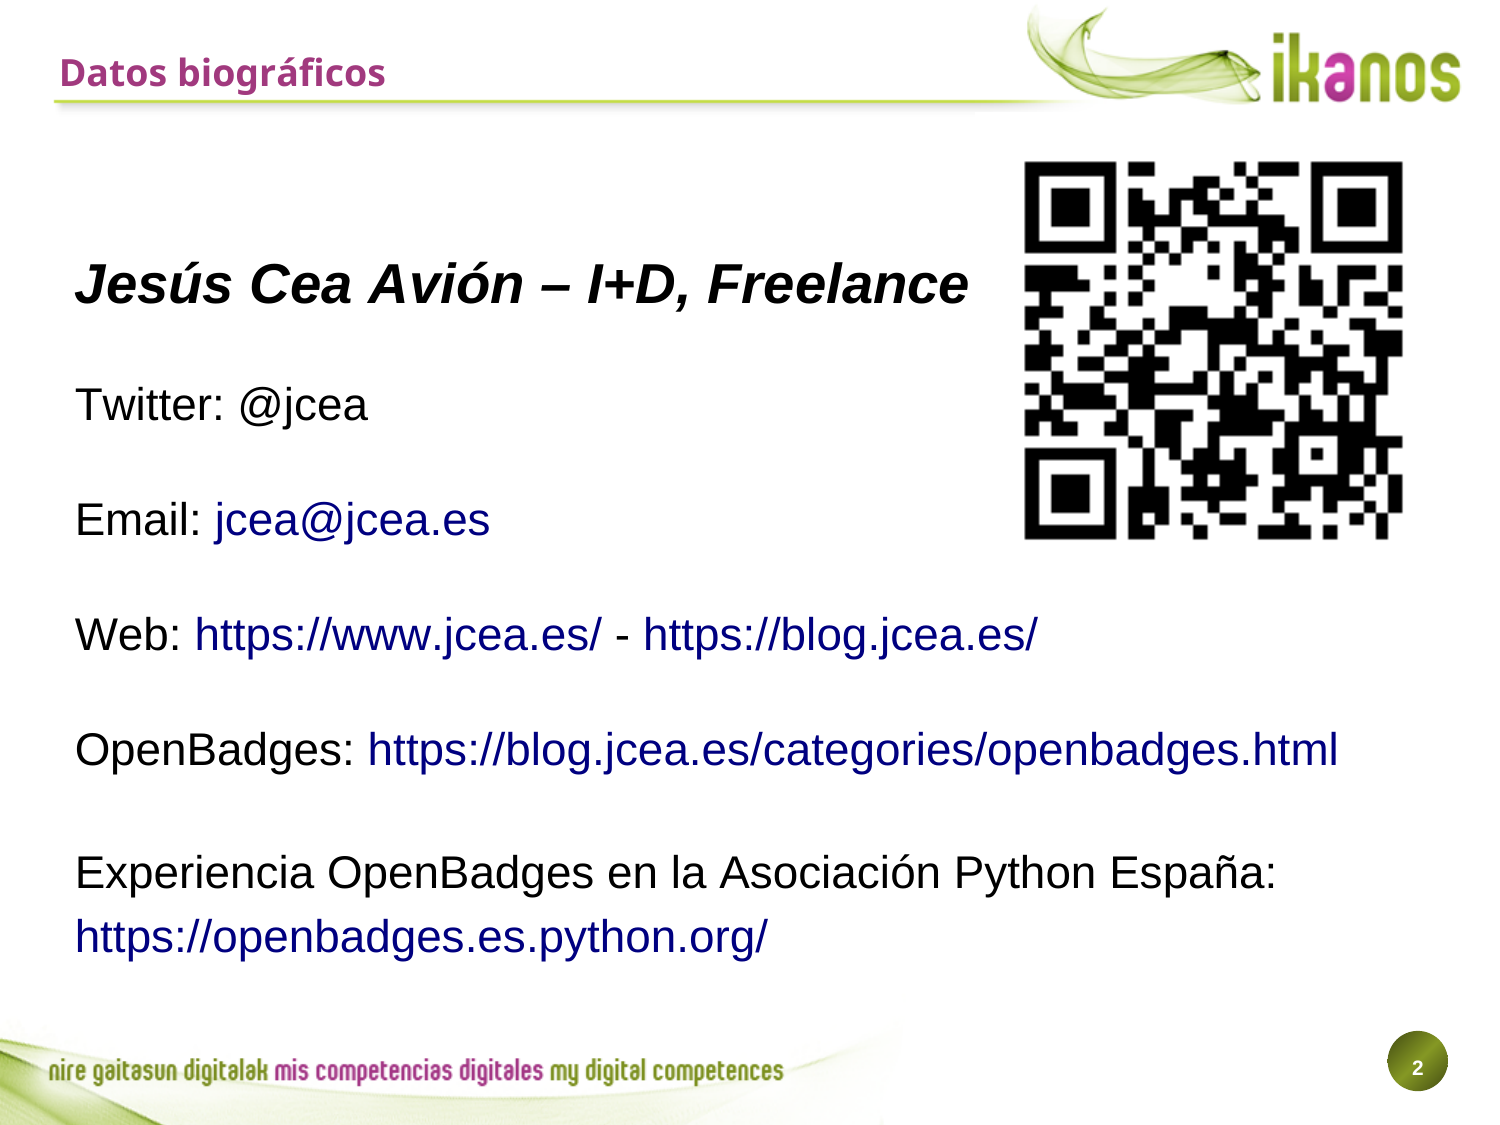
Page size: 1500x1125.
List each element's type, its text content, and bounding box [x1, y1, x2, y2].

text_box Jesús Cea Avión – I+D, Freelance Twitter: @jcea Email: jcea@jcea.es Web: https://www.jcea.es/ - https://blog.jcea.es/ OpenBadges: https://blog.jcea.es/categories/openbadges.html Experiencia OpenBadges en la Asociación Python España: https://openbadges.es.python.org/ [60, 179, 1441, 969]
picture [0, 0, 1500, 1125]
text_box Datos biográficos [43, 41, 1010, 103]
